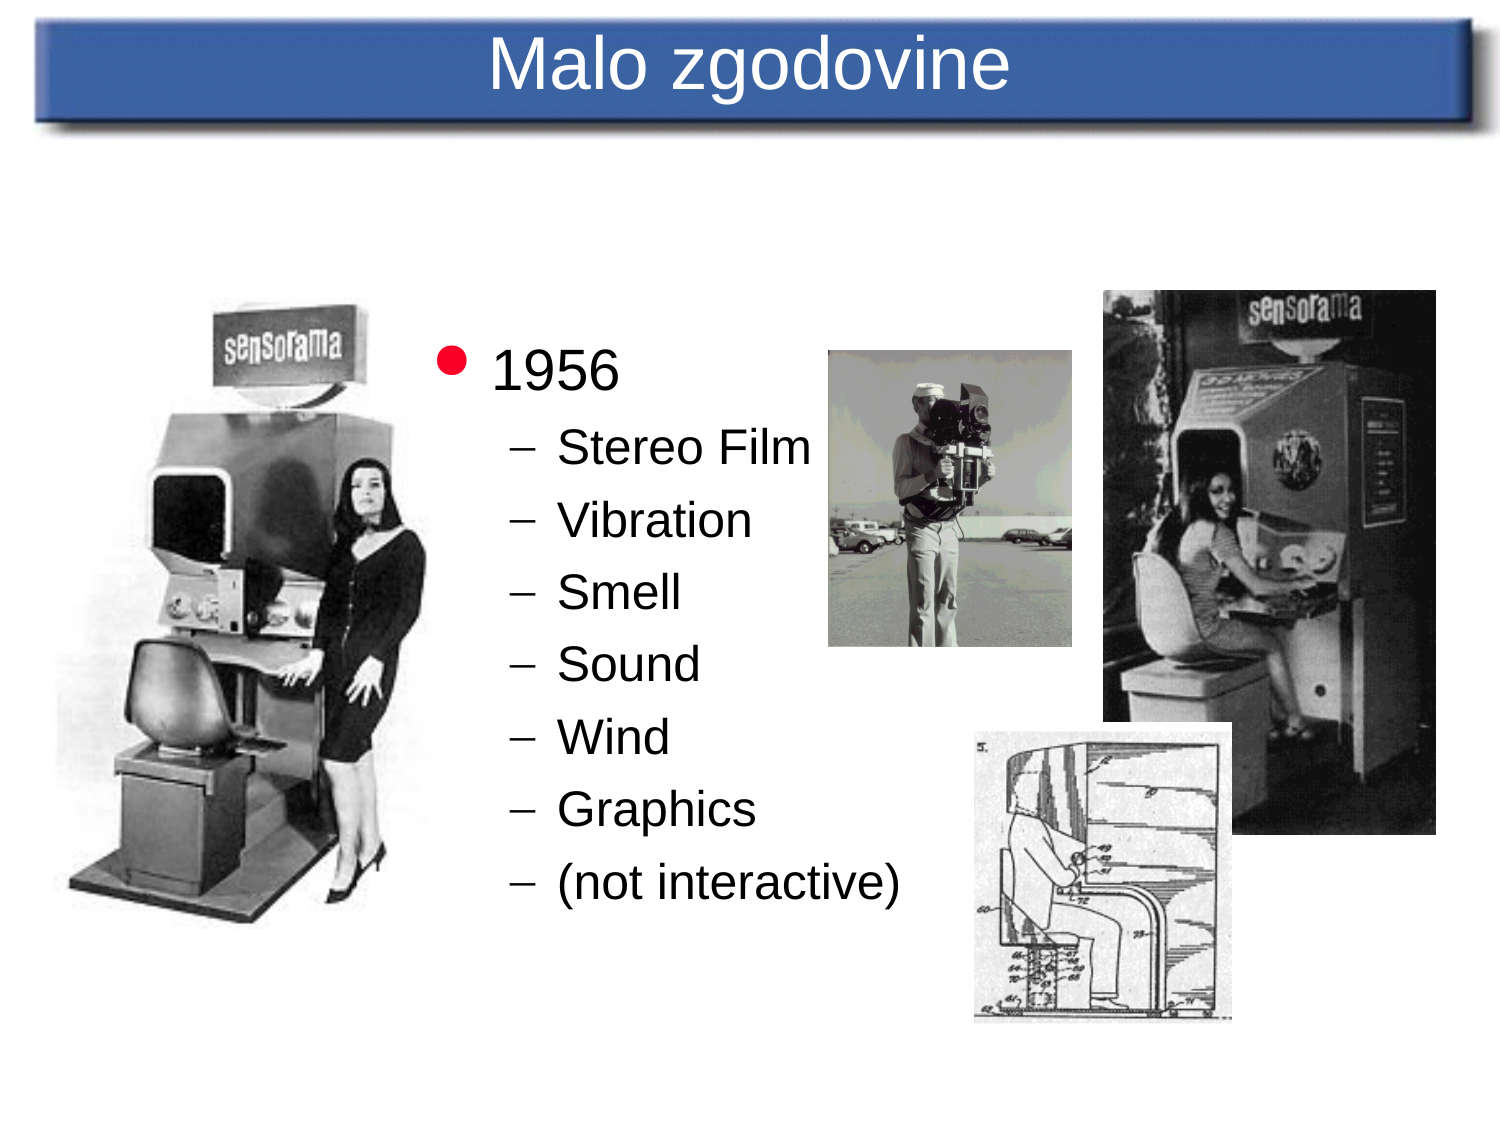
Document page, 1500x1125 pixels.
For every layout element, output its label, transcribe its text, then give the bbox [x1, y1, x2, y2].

picture [53, 298, 454, 929]
list 1956 Stereo Film Vibration Smell Sound Wind Graphics (not interactive) [420, 324, 1046, 1001]
title Malo zgodovine [112, 0, 1388, 119]
picture [1046, 350, 1072, 647]
picture [33, 15, 1500, 142]
picture [974, 290, 1436, 1035]
